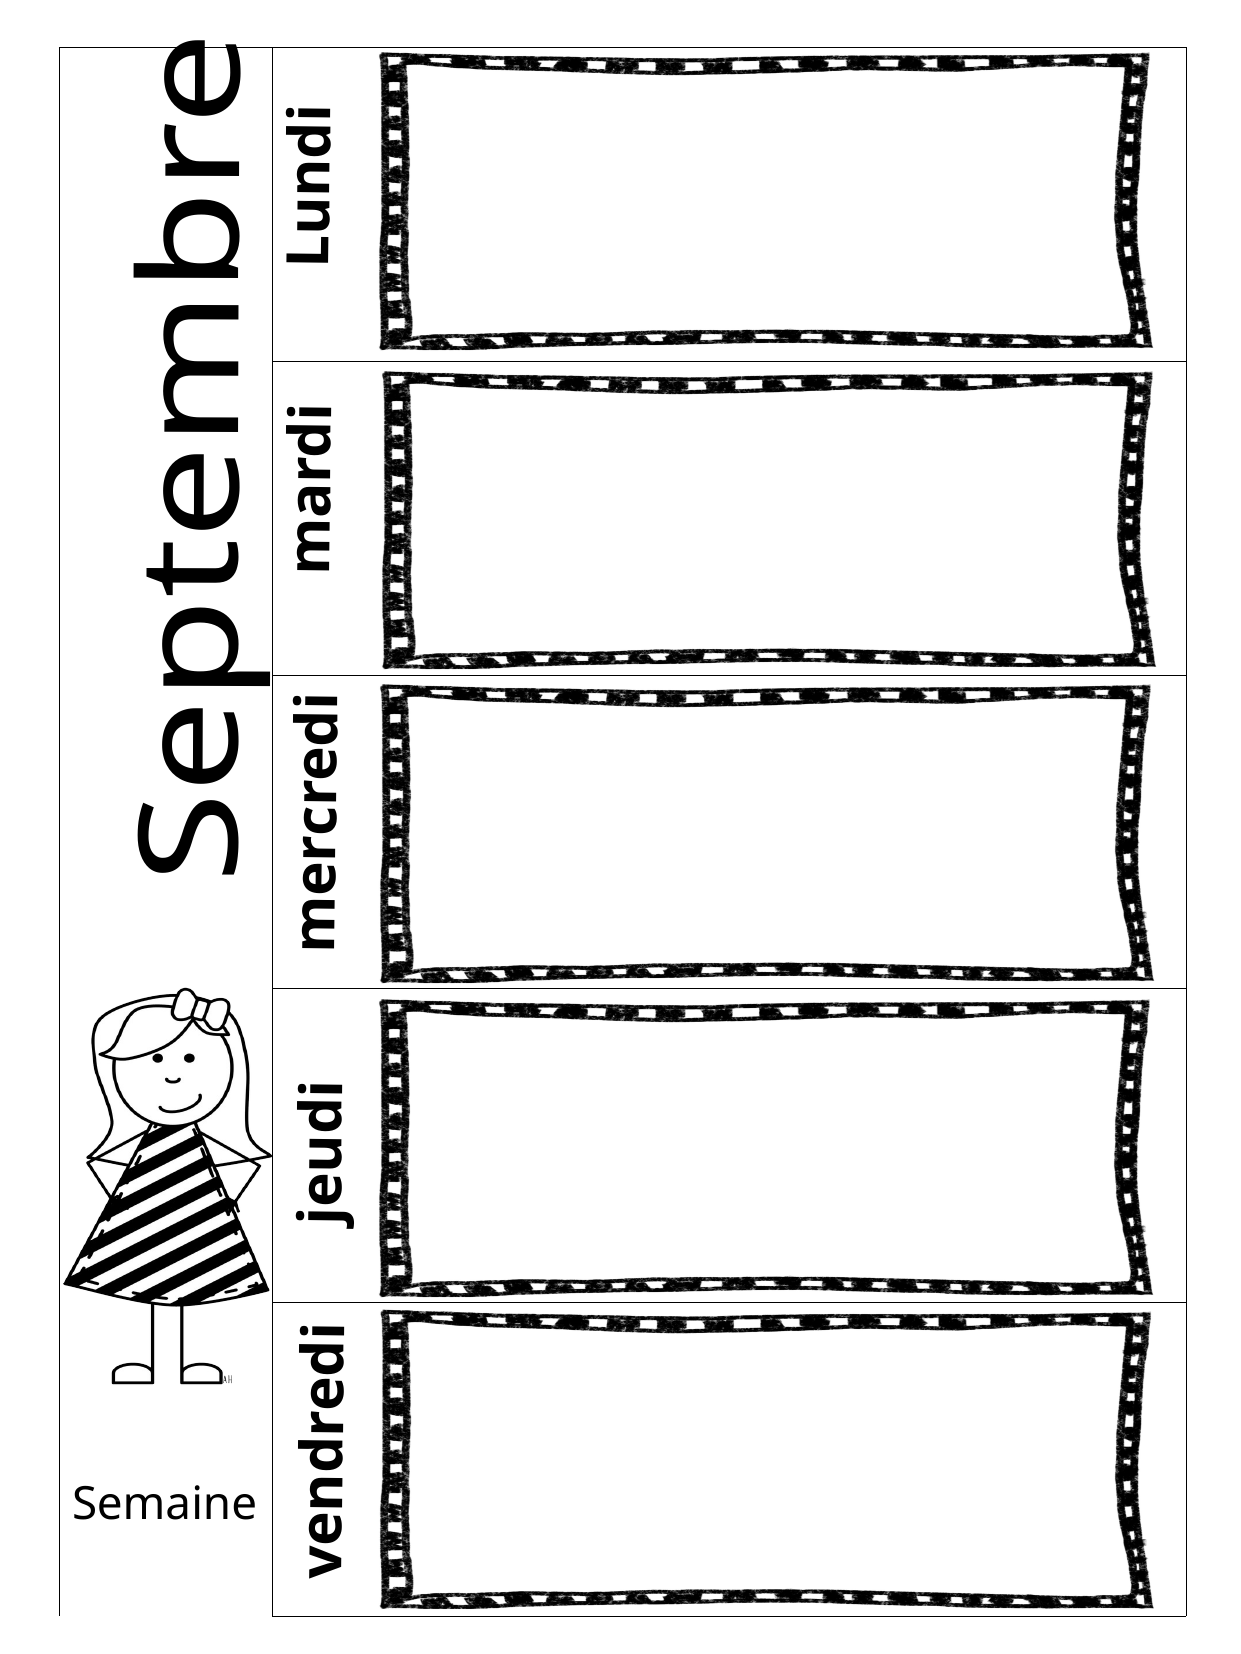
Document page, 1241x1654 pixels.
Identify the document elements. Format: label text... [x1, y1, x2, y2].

picture [63, 987, 272, 1394]
table_header [205, 48, 230, 83]
picture [366, 366, 1161, 675]
picture [363, 47, 1158, 357]
table_cell [273, 989, 1186, 1302]
text_box mercredi [264, 702, 362, 969]
table_cell [273, 362, 1186, 675]
table_header [60, 48, 272, 1616]
picture [364, 1305, 1159, 1616]
picture [364, 679, 1159, 989]
table_cell [273, 676, 1186, 988]
text_box Semaine [57, 1463, 249, 1548]
picture [363, 994, 1158, 1303]
text_box Septembre [82, 82, 240, 899]
table_header [174, 55, 195, 82]
table_cell [273, 1240, 363, 1302]
text_box Lundi [259, 111, 355, 284]
text_box jeudi [272, 1064, 363, 1241]
text_box mardi [259, 418, 355, 591]
table_cell [273, 1594, 495, 1616]
text_box vendredi [271, 1334, 364, 1595]
table_cell [273, 1303, 1186, 1616]
table_header [273, 48, 1186, 361]
